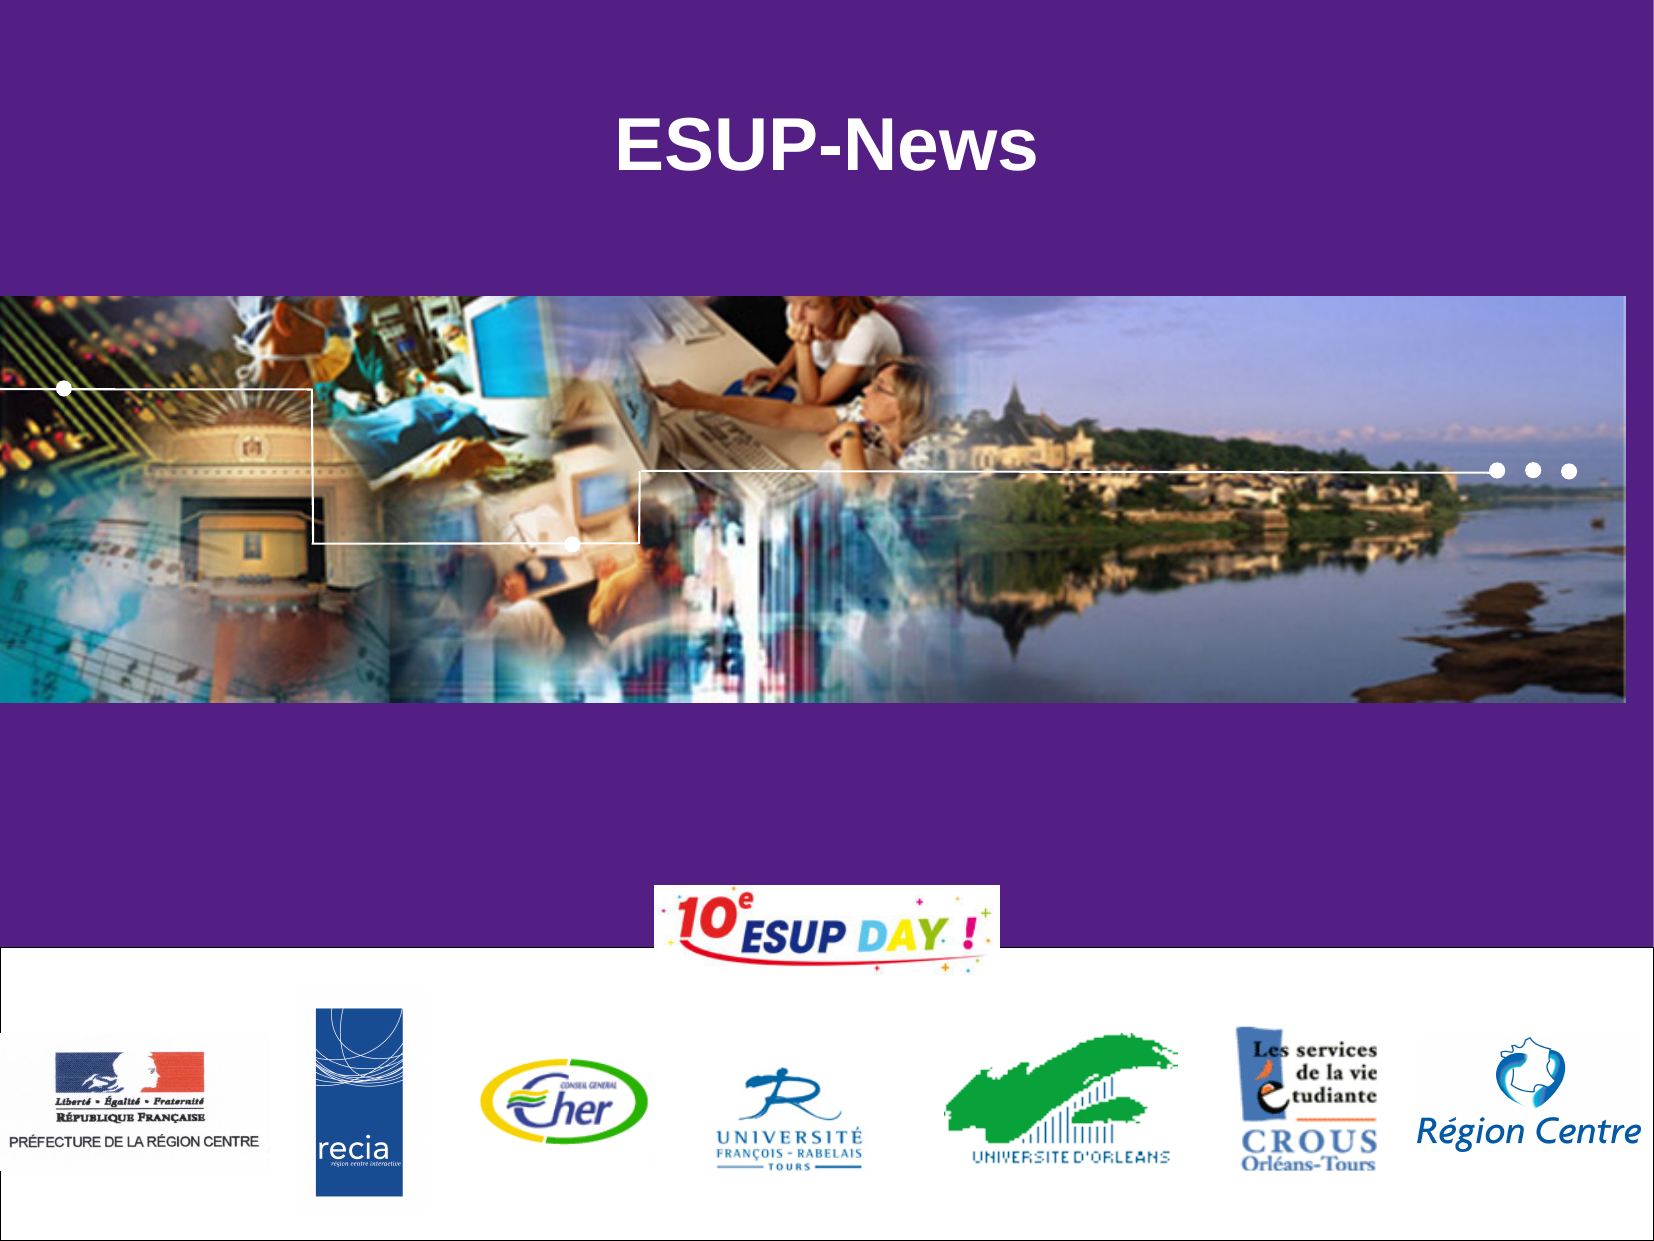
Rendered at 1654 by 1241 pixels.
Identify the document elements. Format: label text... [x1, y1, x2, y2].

picture [0, 296, 1626, 703]
picture [473, 1040, 650, 1182]
picture [1417, 1037, 1641, 1152]
picture [654, 885, 1000, 975]
picture [944, 1033, 1178, 1169]
picture [1230, 1024, 1388, 1182]
picture [295, 989, 426, 1211]
picture [708, 1056, 870, 1182]
title ESUP-News [0, 0, 1654, 289]
picture [0, 1033, 270, 1171]
